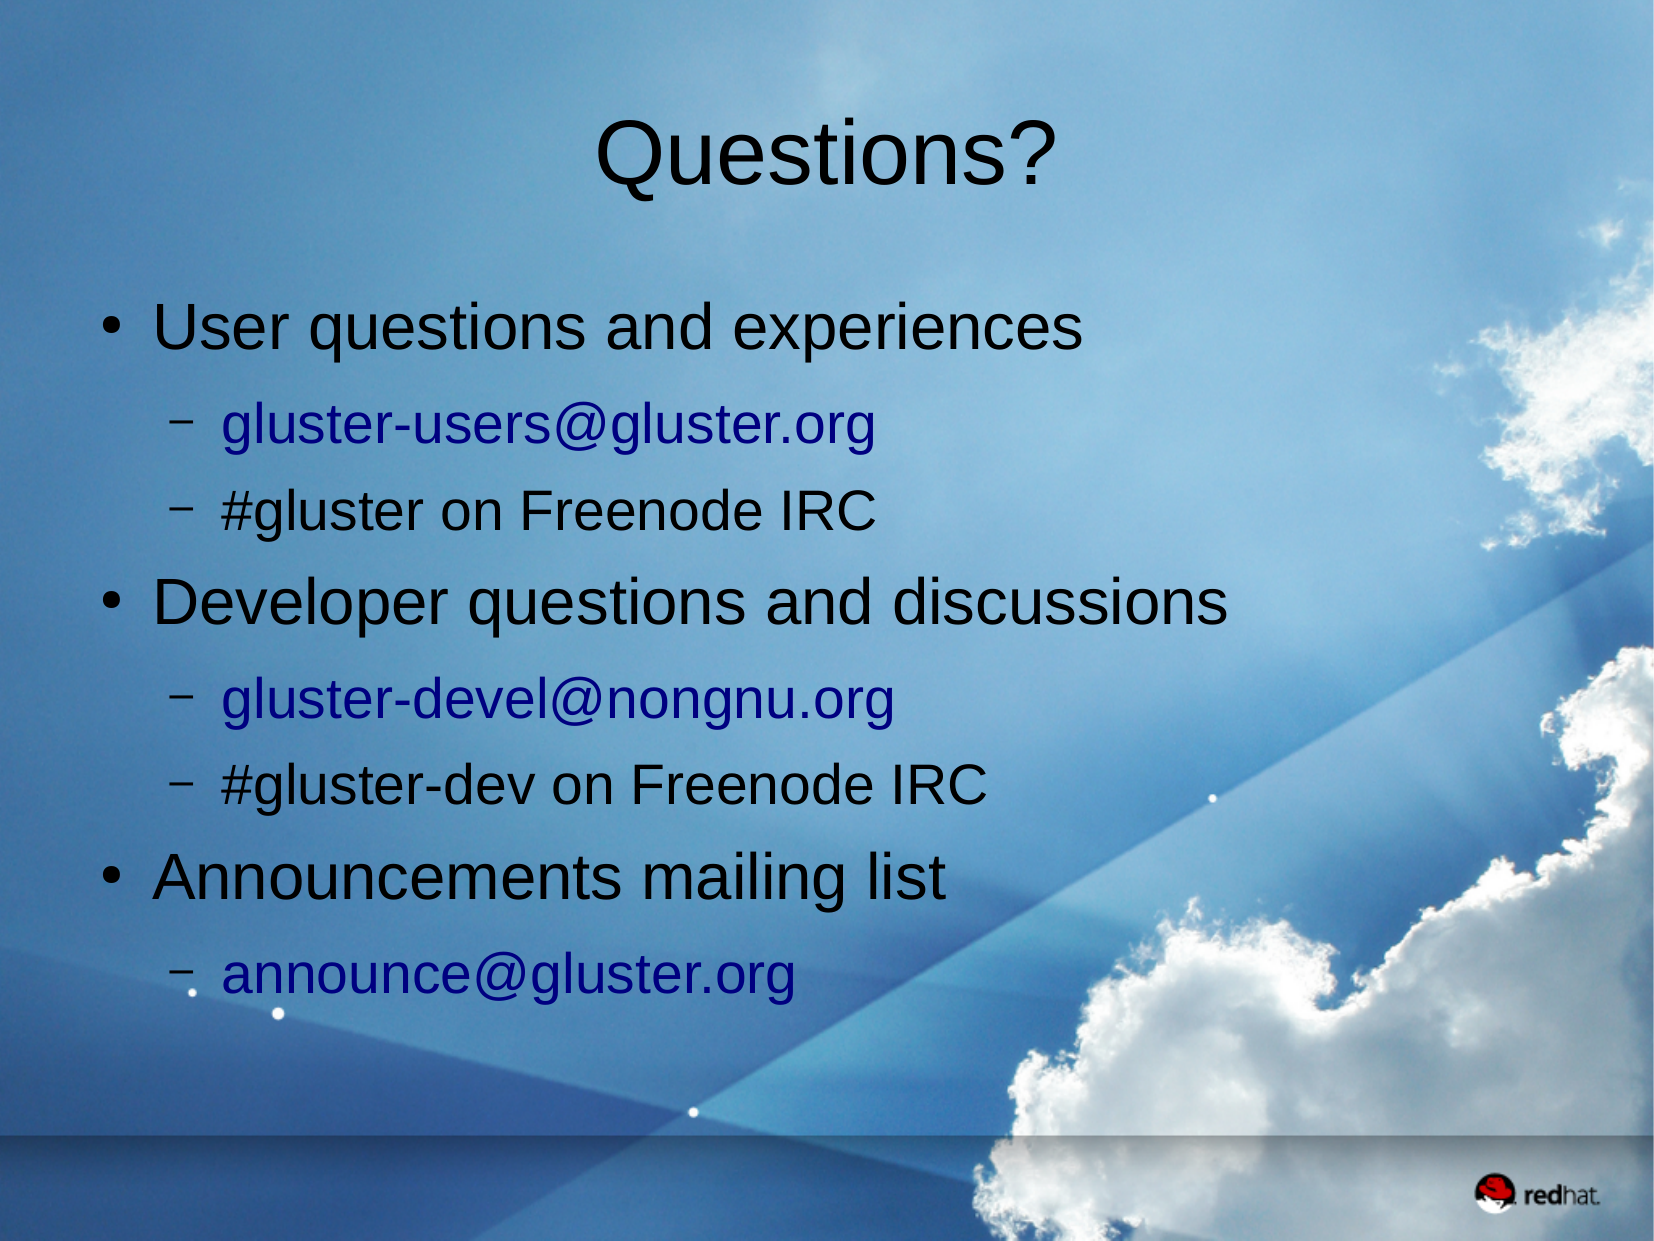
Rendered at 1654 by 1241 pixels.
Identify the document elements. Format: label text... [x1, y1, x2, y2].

title Questions? [82, 49, 1571, 257]
picture [0, 0, 1654, 1241]
list User questions and experiences gluster-users@gluster.org #gluster on Freenode IRC Developer questions and discussions gluster-devel@nongnu.org #gluster-dev on Freenode IRC Announcements mailing list announce@gluster.org [82, 290, 1571, 1010]
